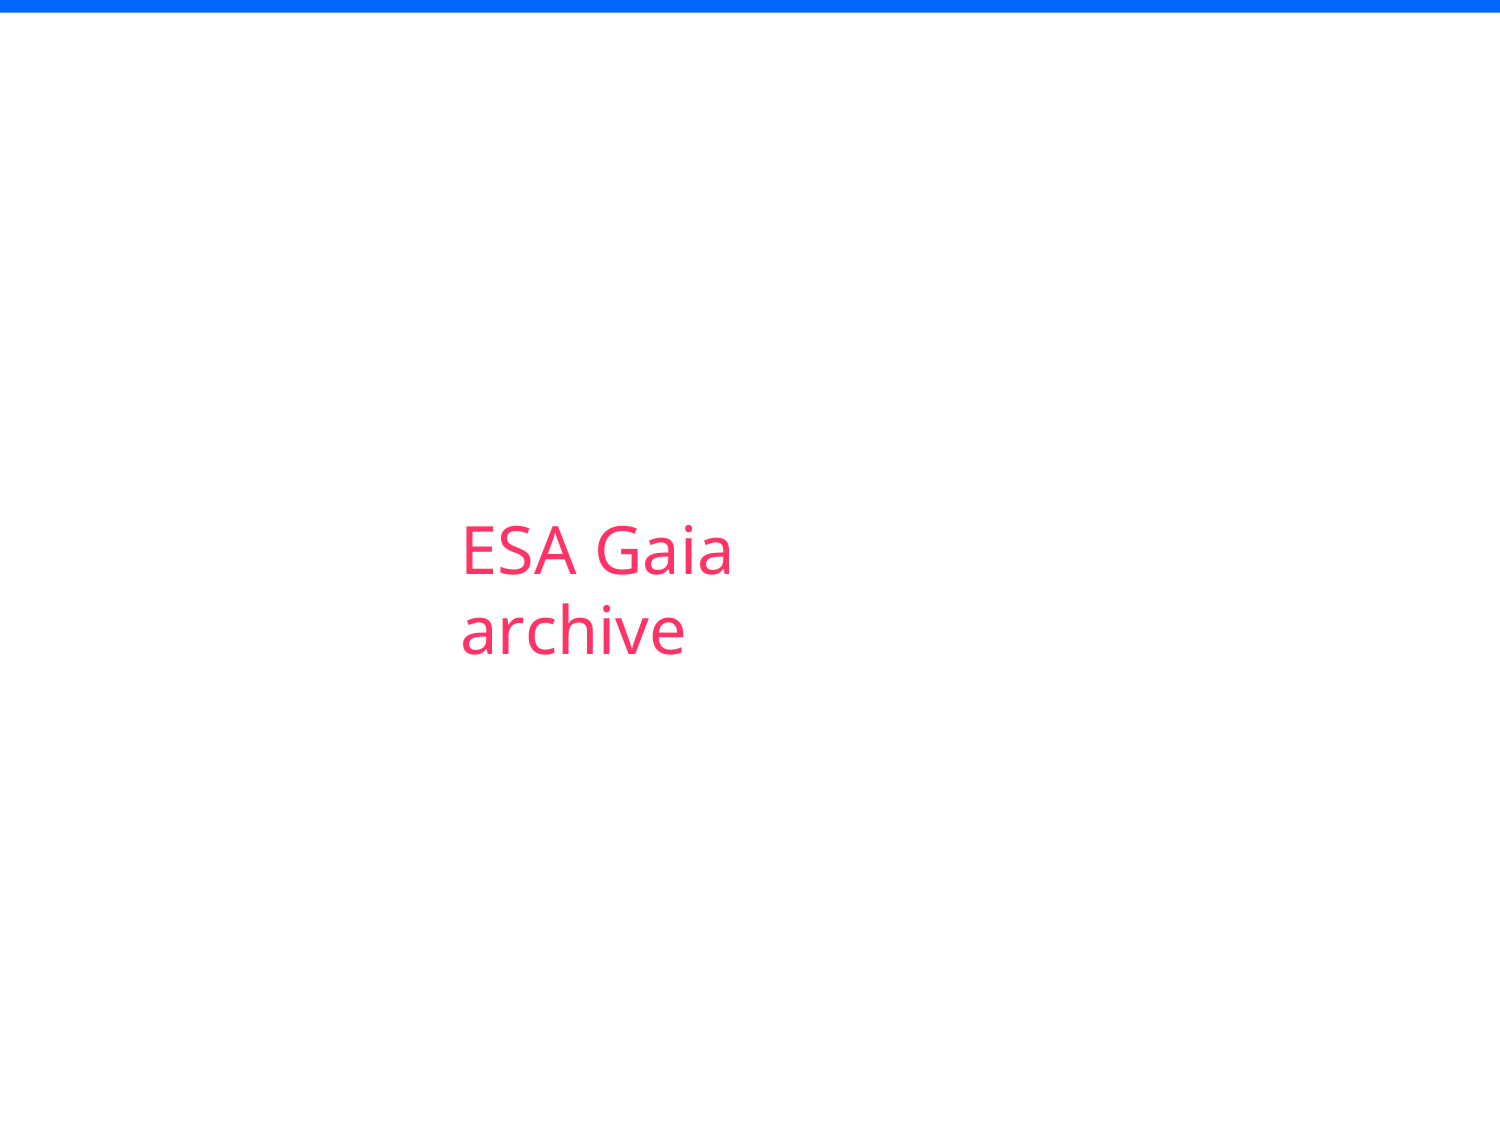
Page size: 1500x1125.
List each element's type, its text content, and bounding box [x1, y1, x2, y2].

text_box ESA Gaia archive [445, 500, 976, 601]
